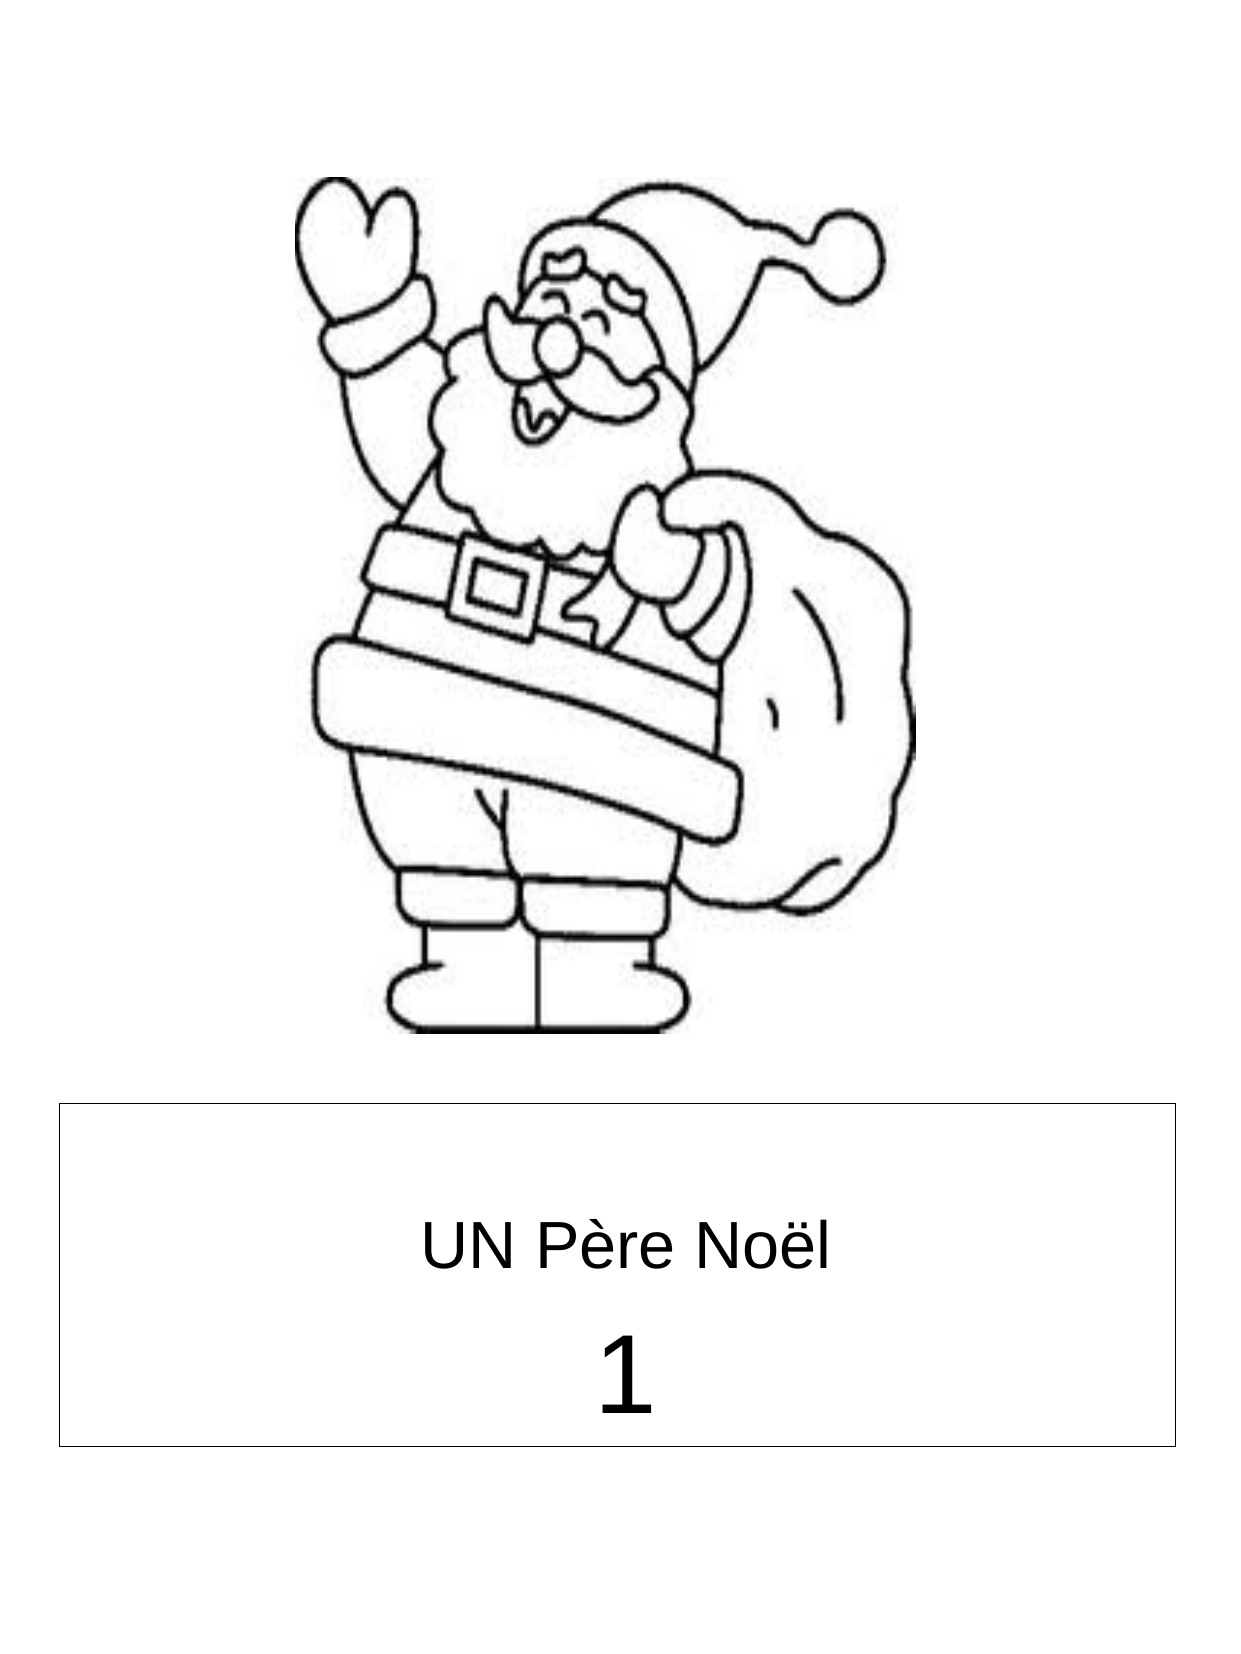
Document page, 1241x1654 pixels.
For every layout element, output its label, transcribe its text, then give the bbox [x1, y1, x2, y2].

picture [295, 177, 916, 1034]
list UN Père Noël 1 [59, 1103, 1176, 1447]
